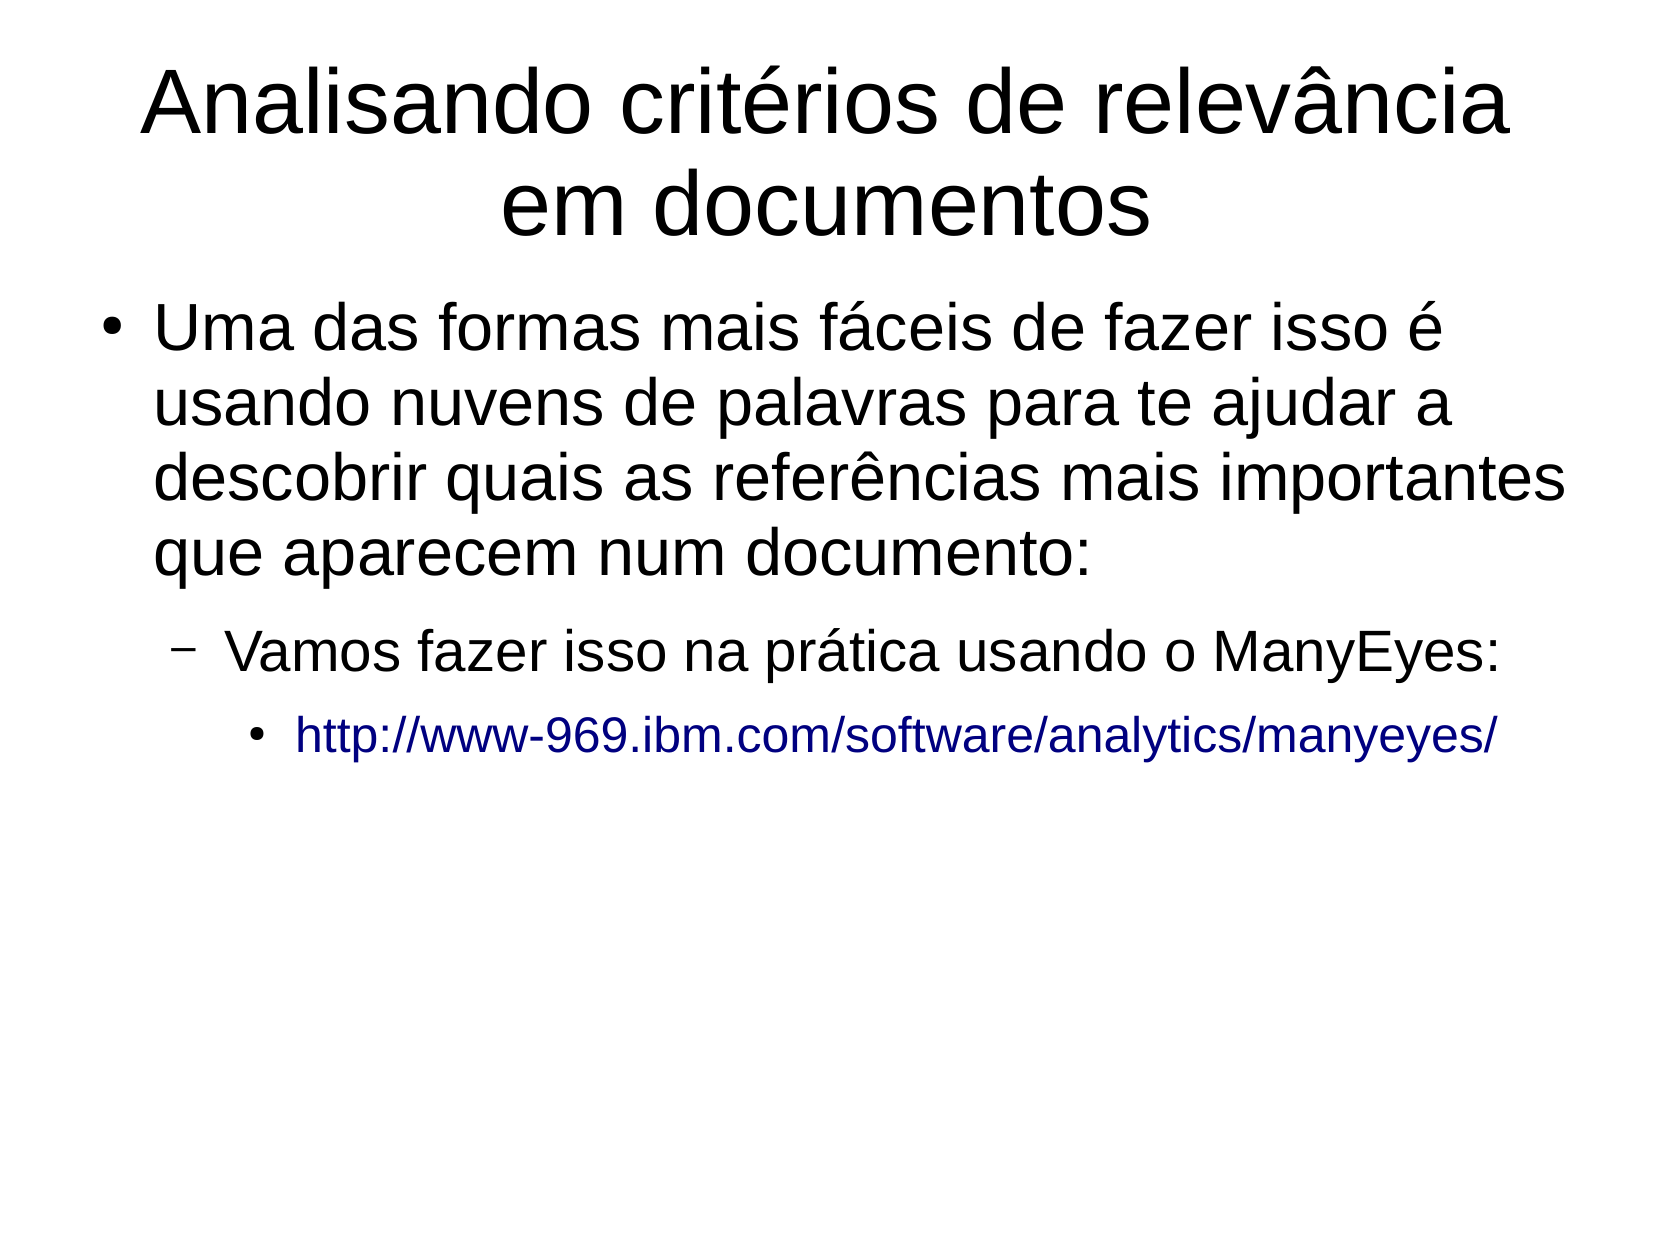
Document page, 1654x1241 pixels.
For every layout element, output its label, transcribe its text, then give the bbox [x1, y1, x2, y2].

title Analisando critérios de relevância em documentos [82, 49, 1571, 257]
list Uma das formas mais fáceis de fazer isso é usando nuvens de palavras para te ajudar a descobrir quais as referências mais importantes que aparecem num documento: Vamos fazer isso na prática usando o ManyEyes: http://www-969.ibm.com/software/analytics/manyeyes/ [82, 290, 1571, 1010]
